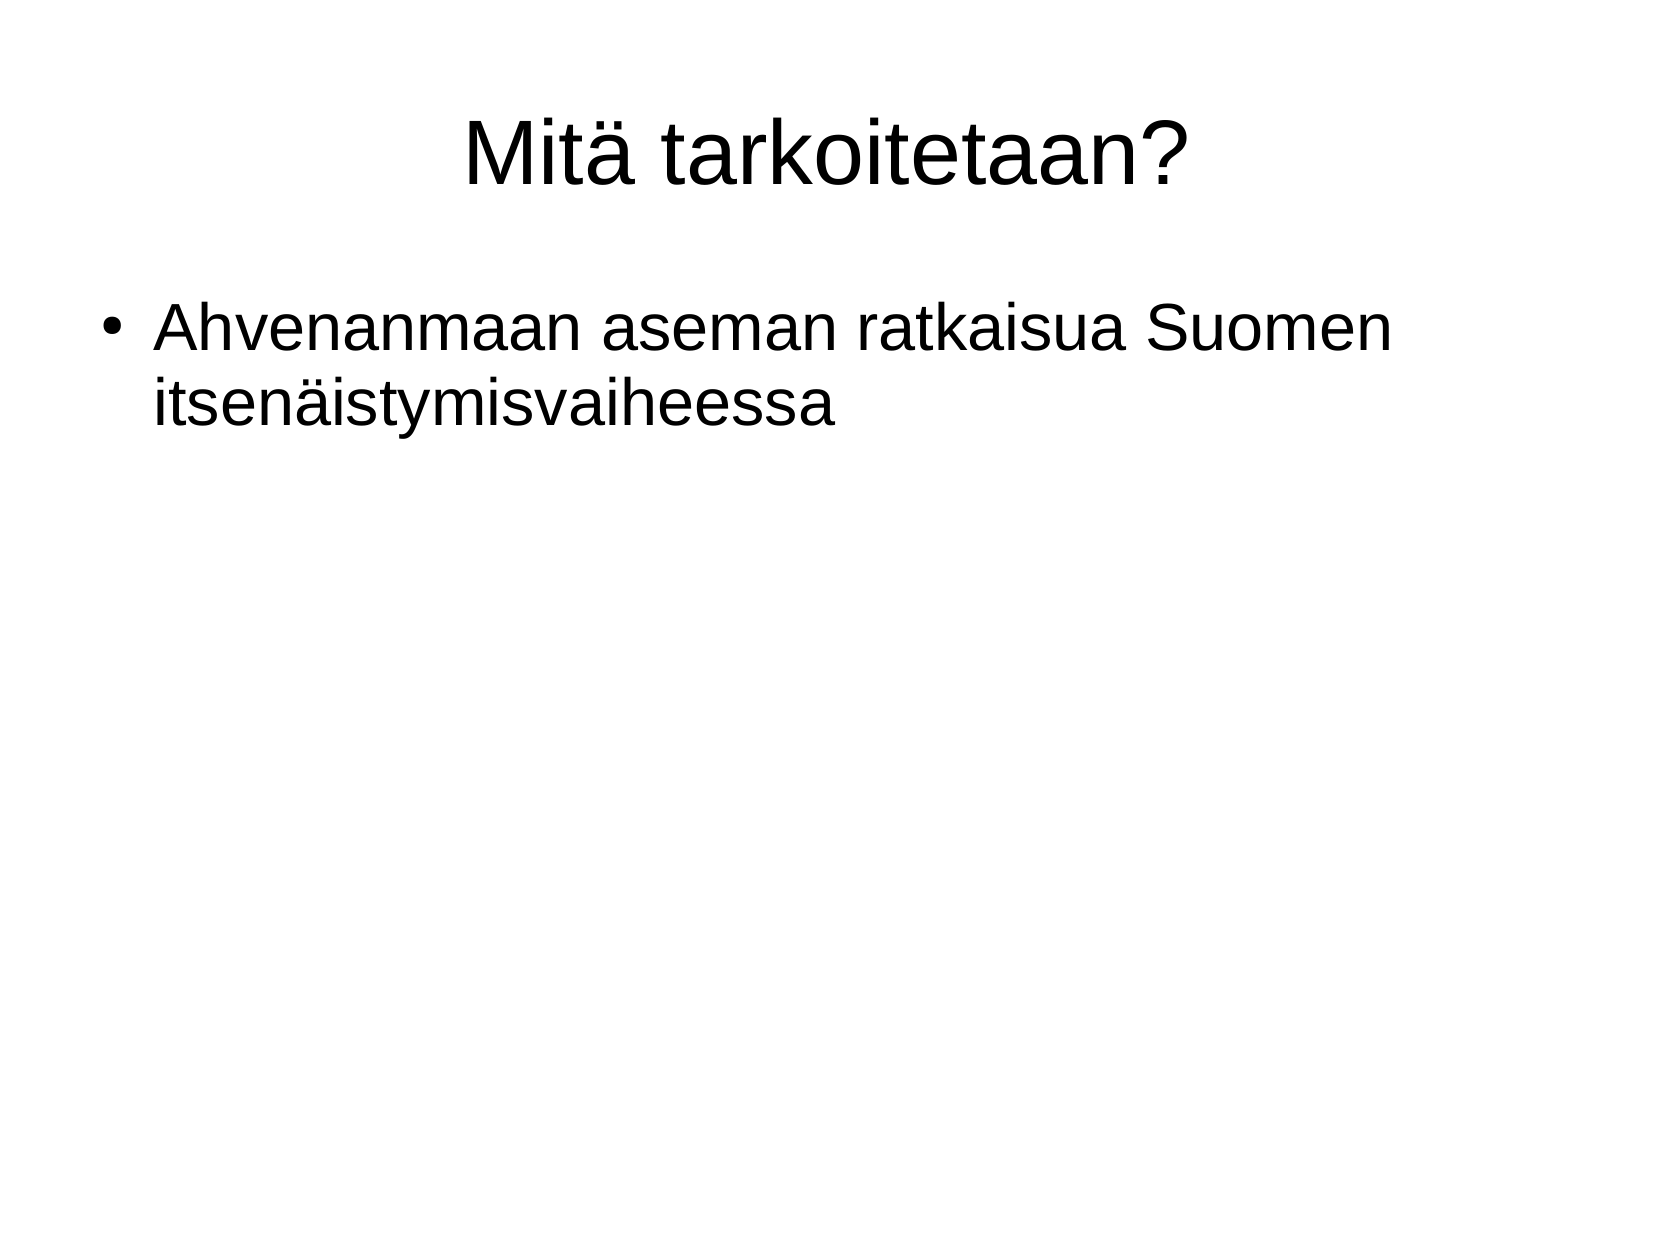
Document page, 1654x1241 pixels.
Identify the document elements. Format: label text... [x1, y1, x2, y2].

title Mitä tarkoitetaan? [82, 49, 1571, 257]
list Ahvenanmaan aseman ratkaisua Suomen itsenäistymisvaiheessa [82, 290, 1571, 1010]
